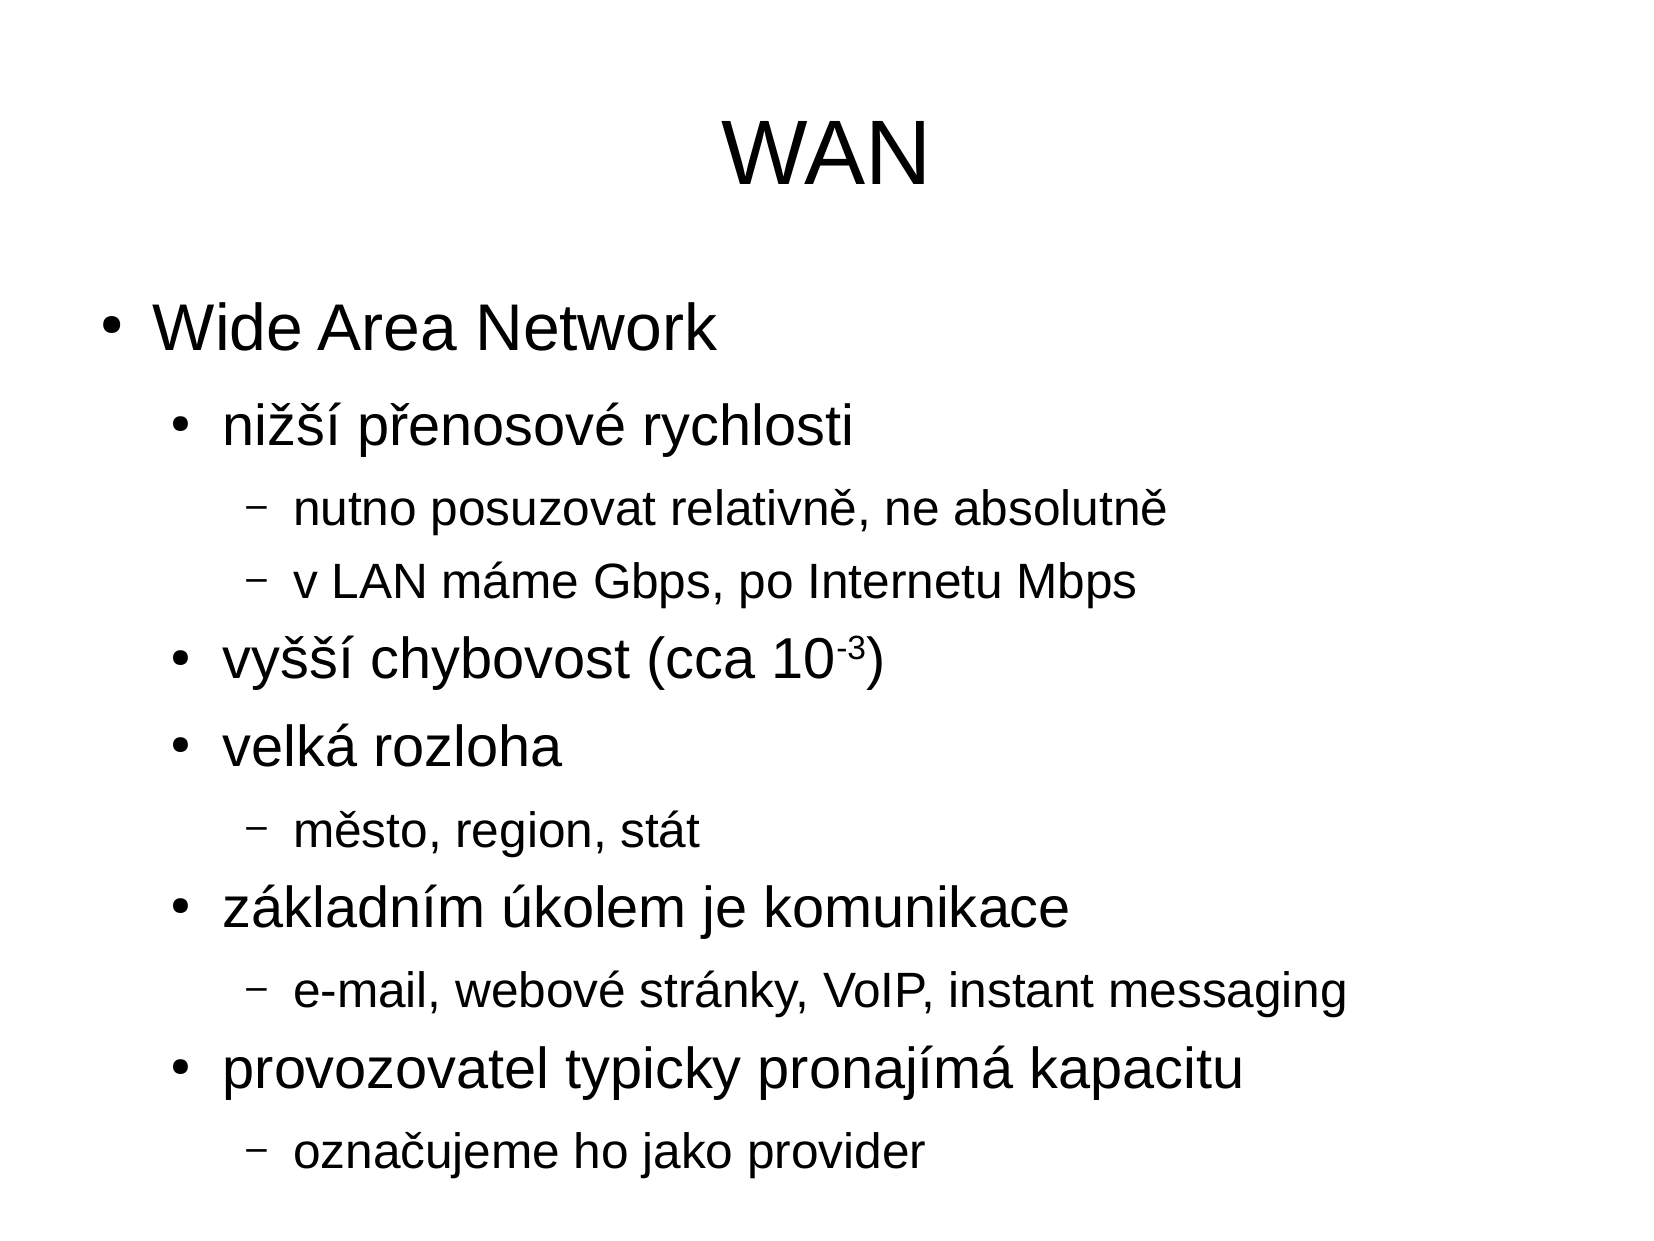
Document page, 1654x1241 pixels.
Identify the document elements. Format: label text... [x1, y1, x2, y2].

list Wide Area Network nižší přenosové rychlosti nutno posuzovat relativně, ne absolutně v LAN máme Gbps, po Internetu Mbps vyšší chybovost (cca 10-3) velká rozloha město, region, stát základním úkolem je komunikace e-mail, webové stránky, VoIP, instant messaging provozovatel typicky pronajímá kapacitu označujeme ho jako provider [82, 290, 1595, 1182]
title WAN [82, 49, 1571, 257]
